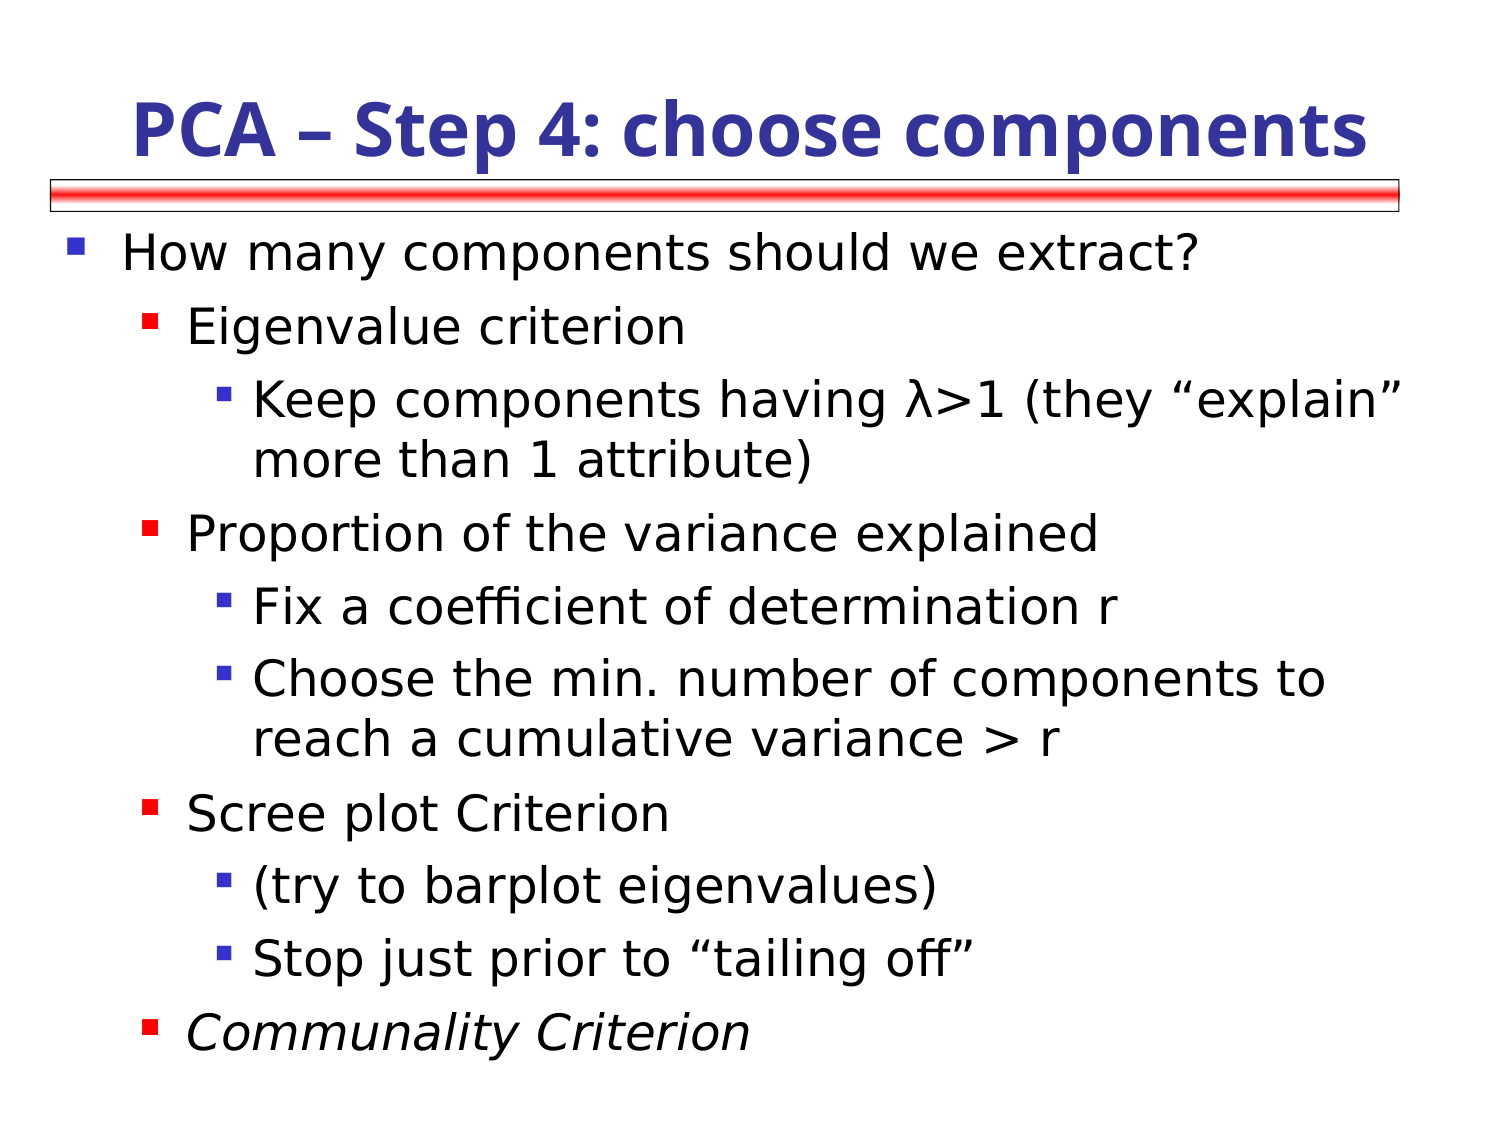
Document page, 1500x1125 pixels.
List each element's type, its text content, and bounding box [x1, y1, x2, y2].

title PCA – Step 4: choose components [0, 74, 1500, 180]
list How many components should we extract? Eigenvalue criterion Keep components having λ>1 (they “explain” more than 1 attribute) Proportion of the variance explained Fix a coefficient of determination r Choose the min. number of components to reach a cumulative variance > r Scree plot Criterion (try to barplot eigenvalues) Stop just prior to “tailing off” Communality Criterion [49, 212, 1425, 1081]
